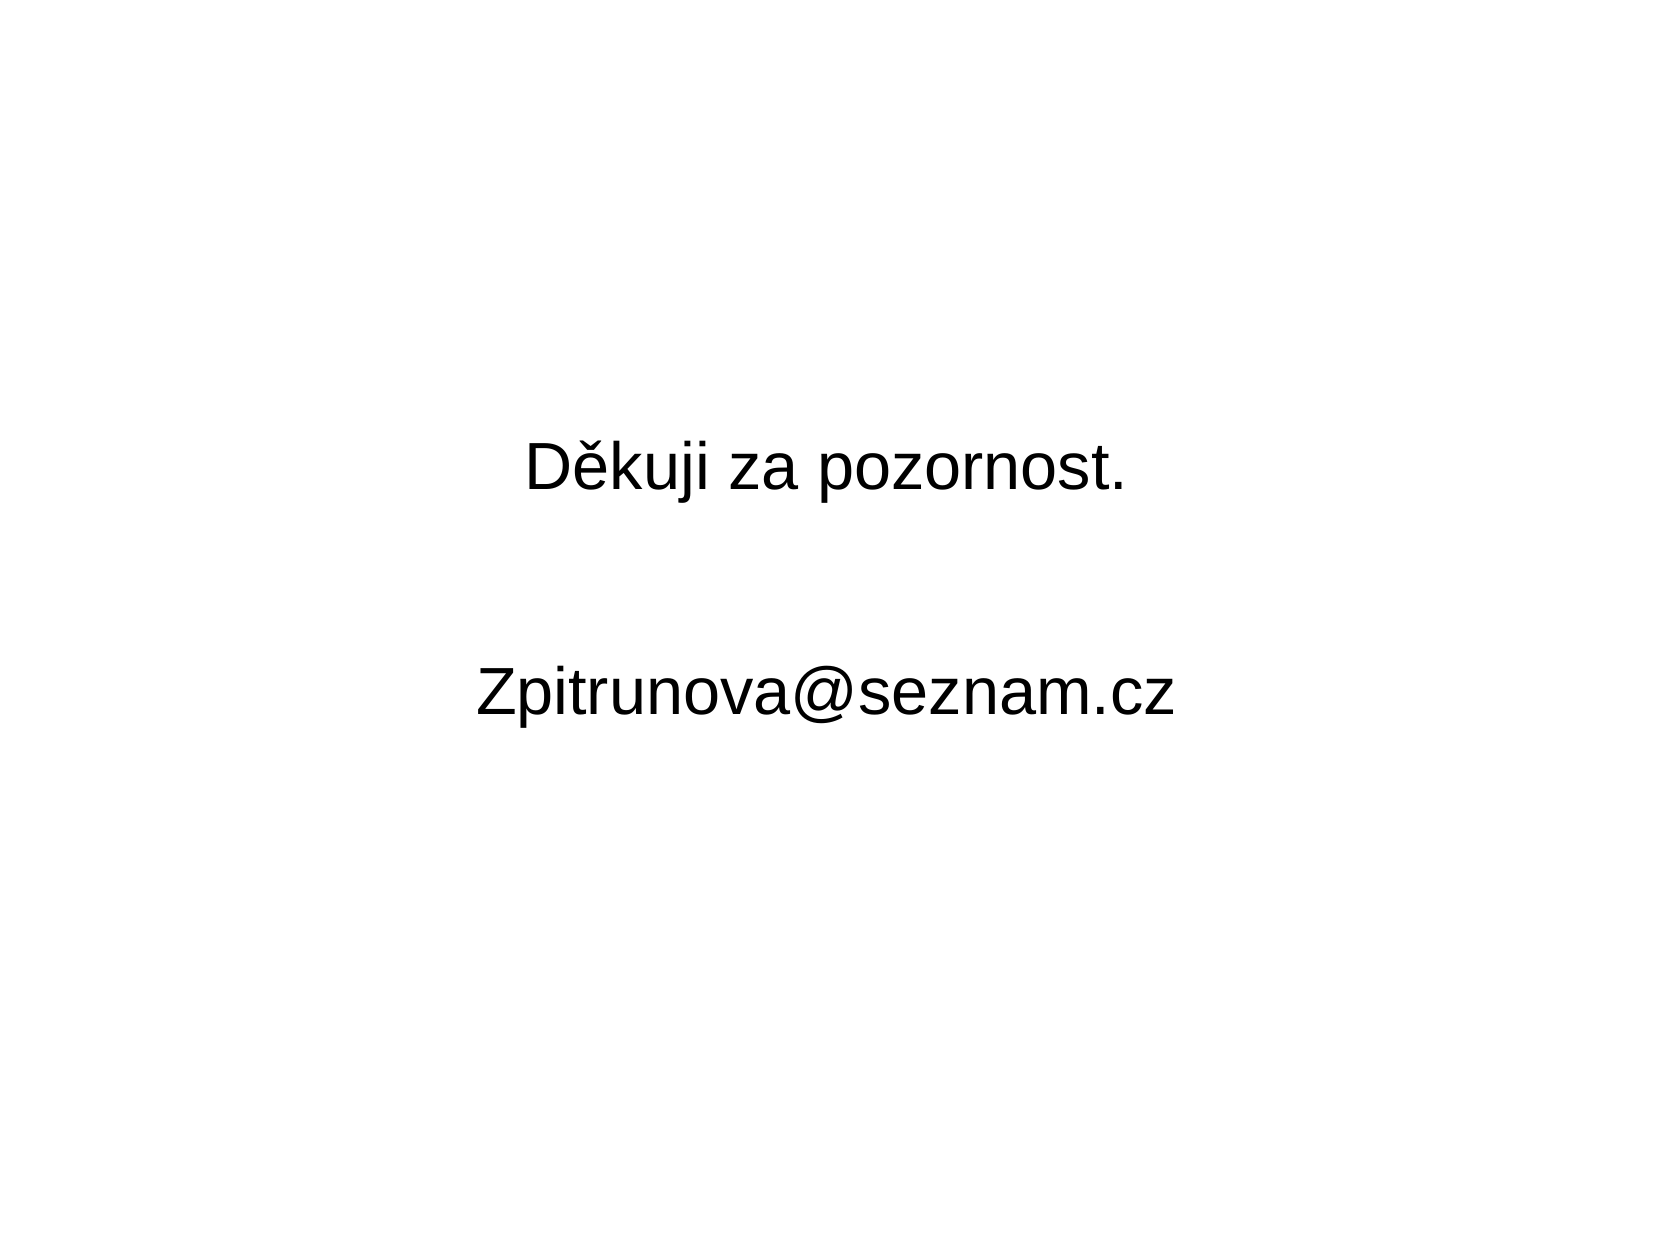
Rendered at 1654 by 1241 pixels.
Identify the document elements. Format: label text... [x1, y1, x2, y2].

subtitle Děkuji za pozornost. Zpitrunova@seznam.cz [82, 49, 1571, 1109]
